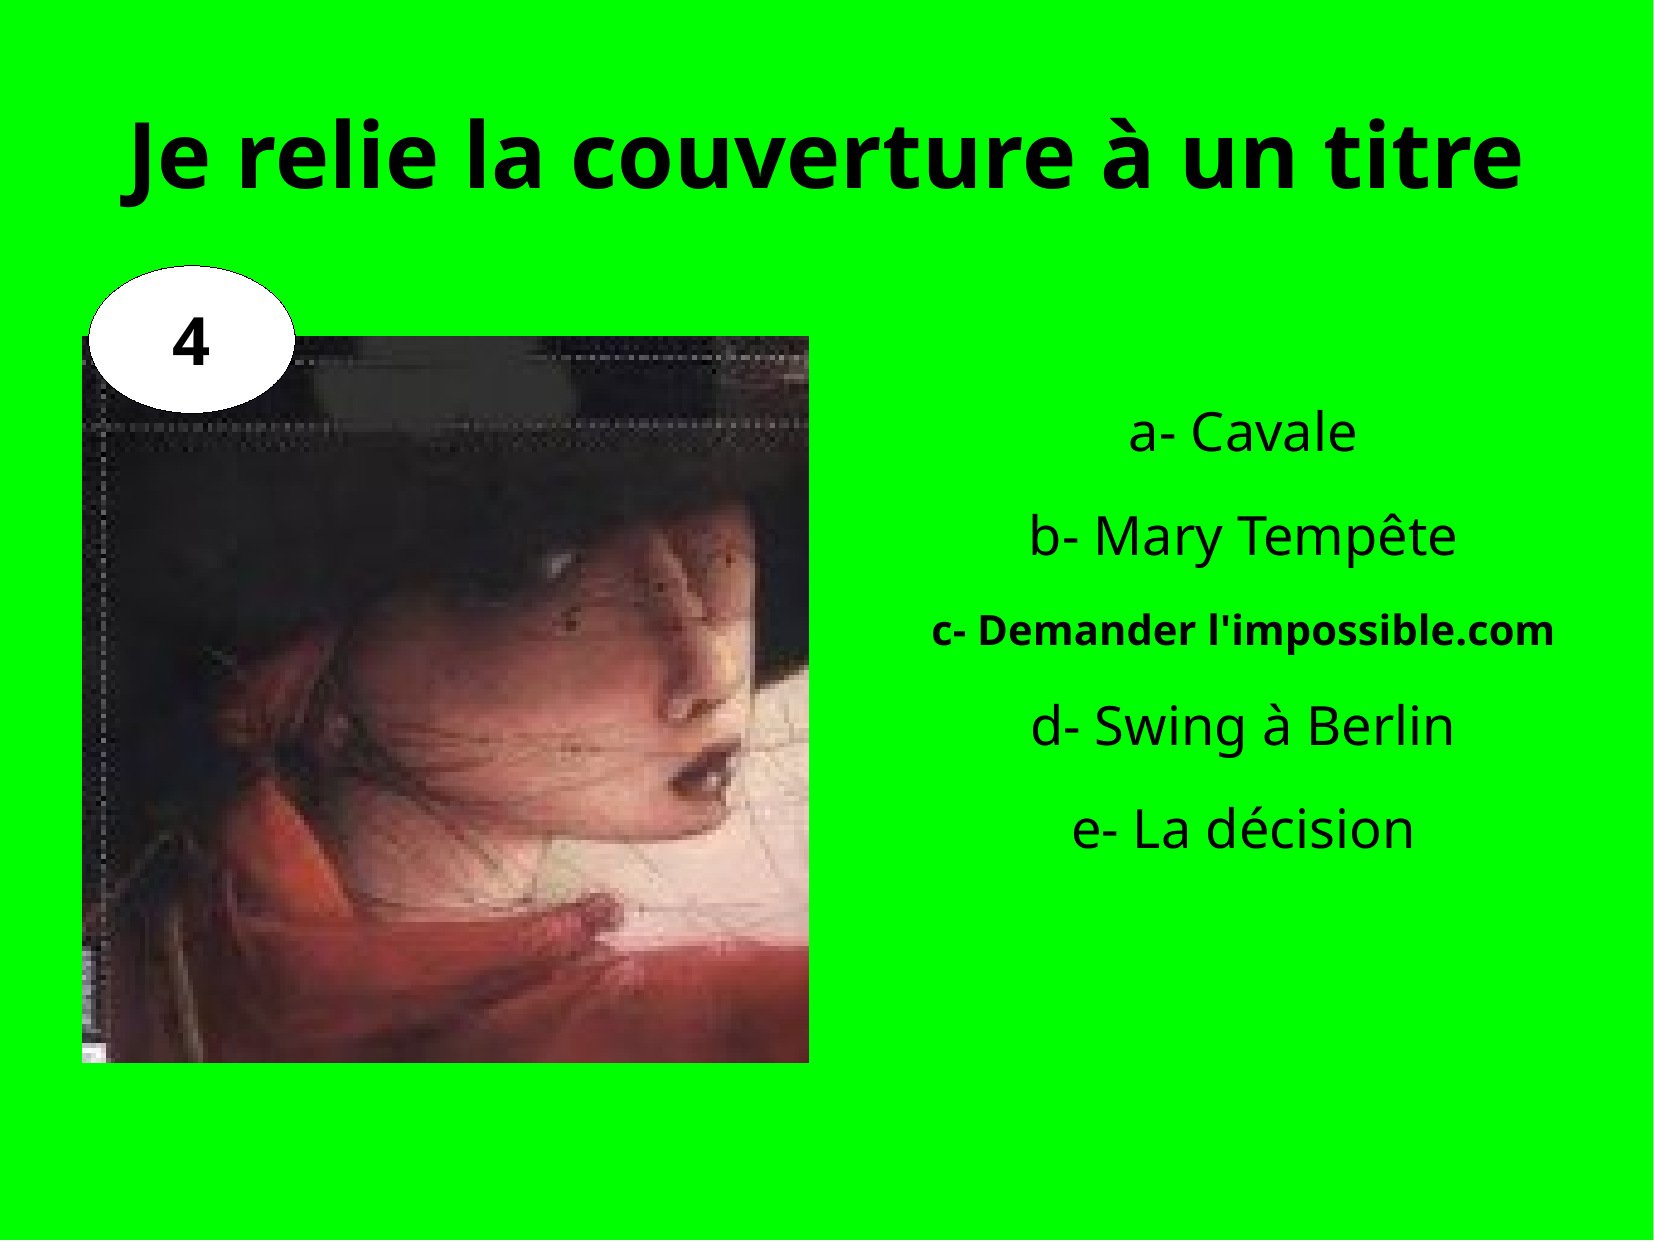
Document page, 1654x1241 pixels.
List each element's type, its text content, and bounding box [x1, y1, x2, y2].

list a- Cavale b- Mary Tempête c- Demander l'impossible.com d- Swing à Berlin e- La décision [845, 290, 1572, 1094]
picture [82, 336, 809, 1063]
text_box 4 [88, 265, 296, 414]
title Je relie la couverture à un titre [82, 49, 1571, 257]
